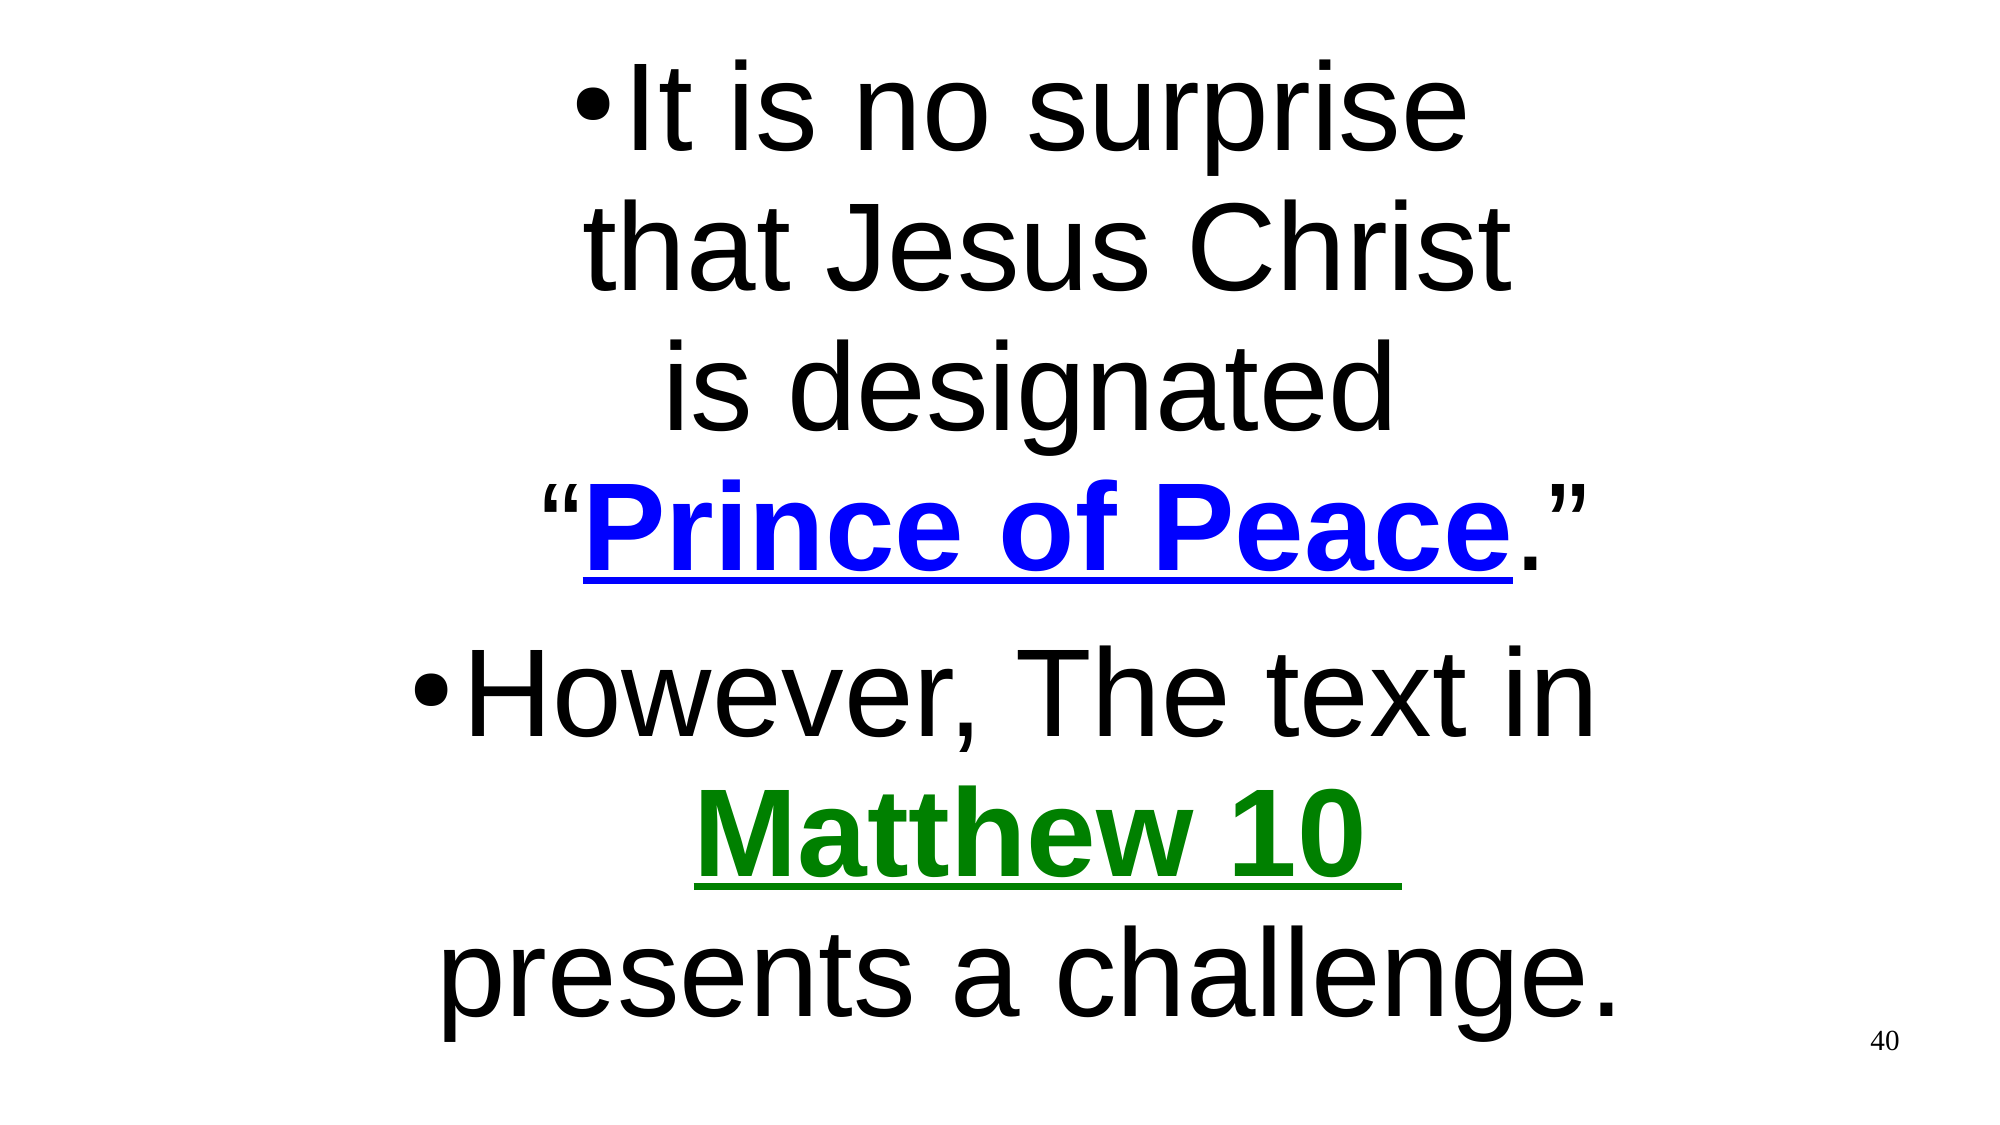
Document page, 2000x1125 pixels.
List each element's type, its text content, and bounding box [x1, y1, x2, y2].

list It is no surprise that Jesus Christ is designated “Prince of Peace.” However, The text in Matthew 10 presents a challenge. [37, 37, 1988, 1088]
